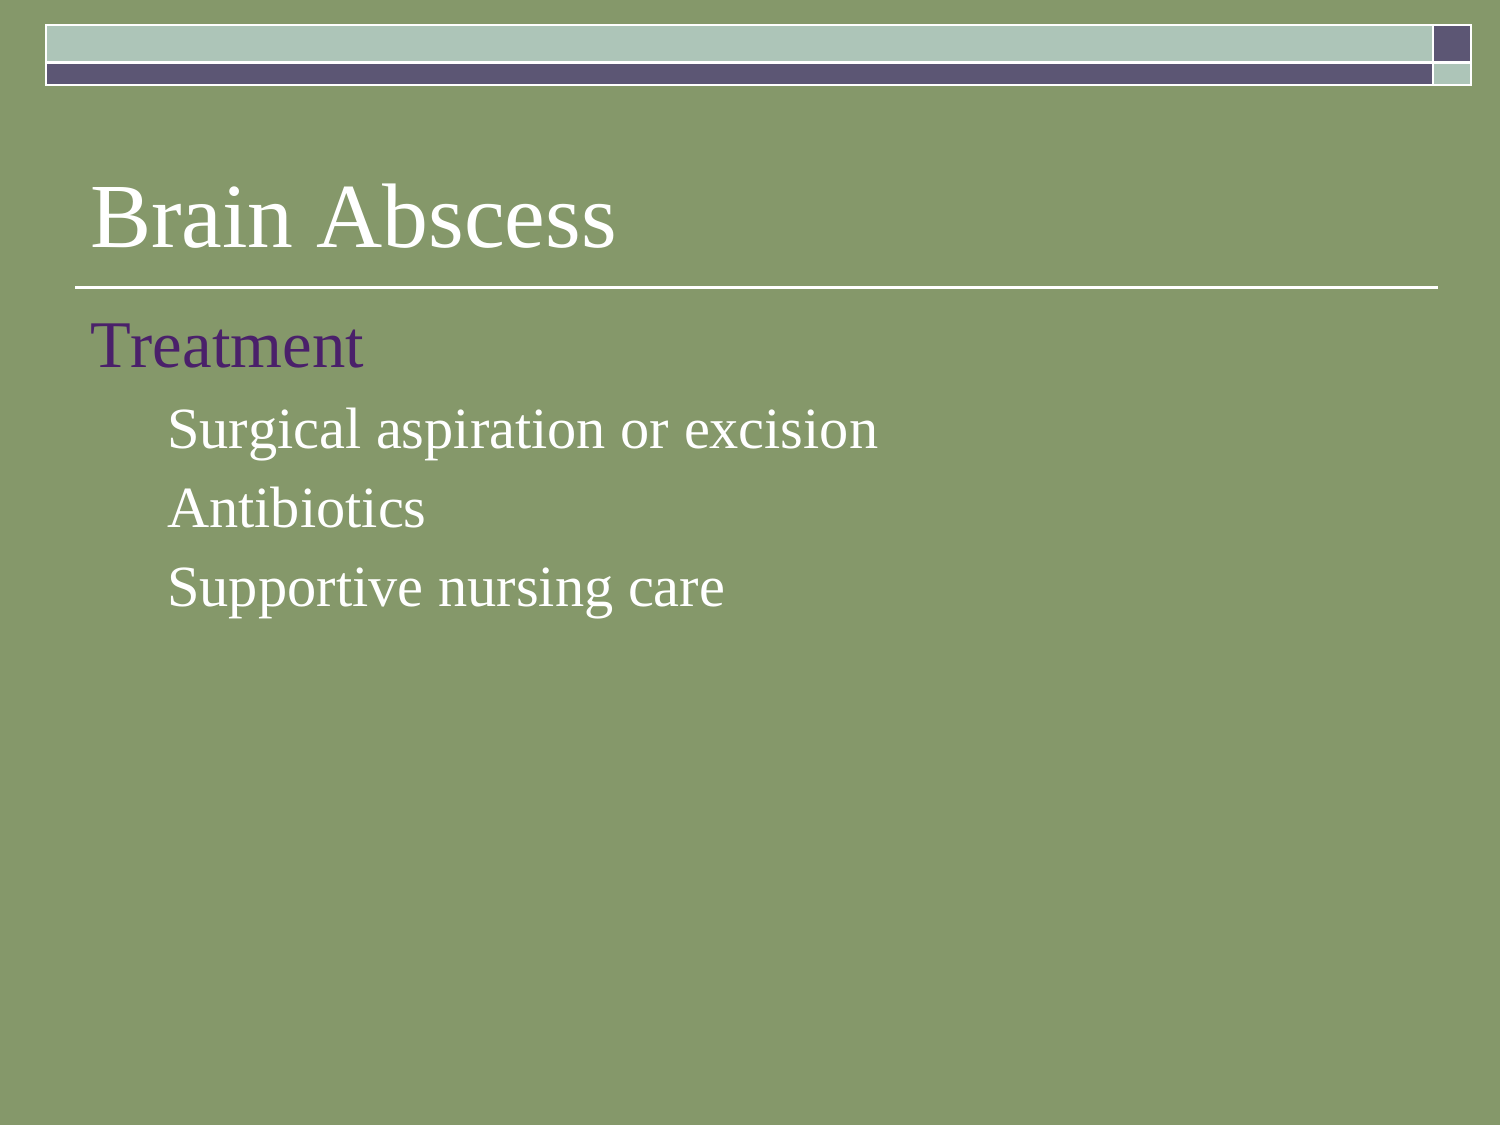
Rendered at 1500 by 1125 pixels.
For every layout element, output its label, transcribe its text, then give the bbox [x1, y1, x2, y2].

title Brain Abscess [75, 87, 1426, 275]
list Treatment Surgical aspiration or excision Antibiotics Supportive nursing care [75, 299, 1426, 1006]
